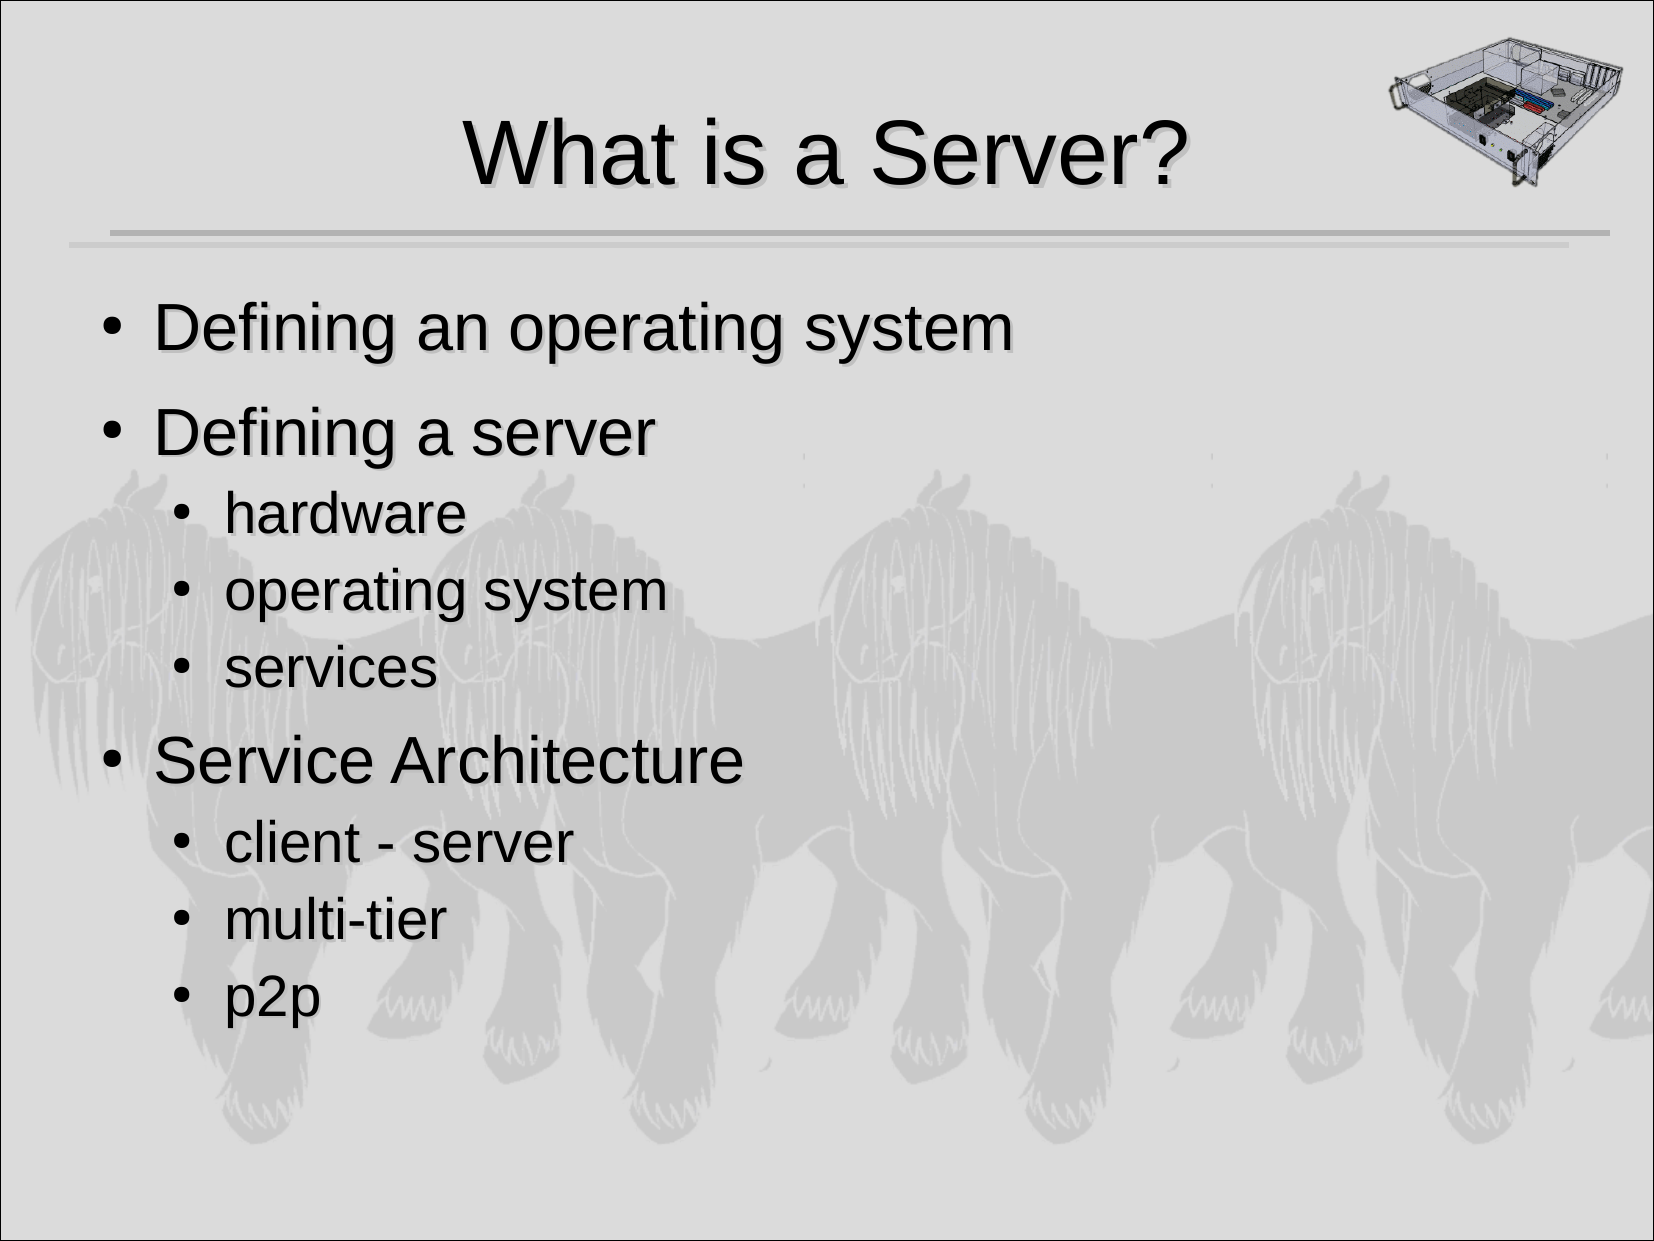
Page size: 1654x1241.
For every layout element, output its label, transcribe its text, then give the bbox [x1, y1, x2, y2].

list Defining an operating system Defining a server hardware operating system services Service Architecture client - server multi-tier p2p [82, 290, 1571, 1099]
title What is a Server? [82, 49, 1571, 257]
picture [1387, 36, 1624, 188]
